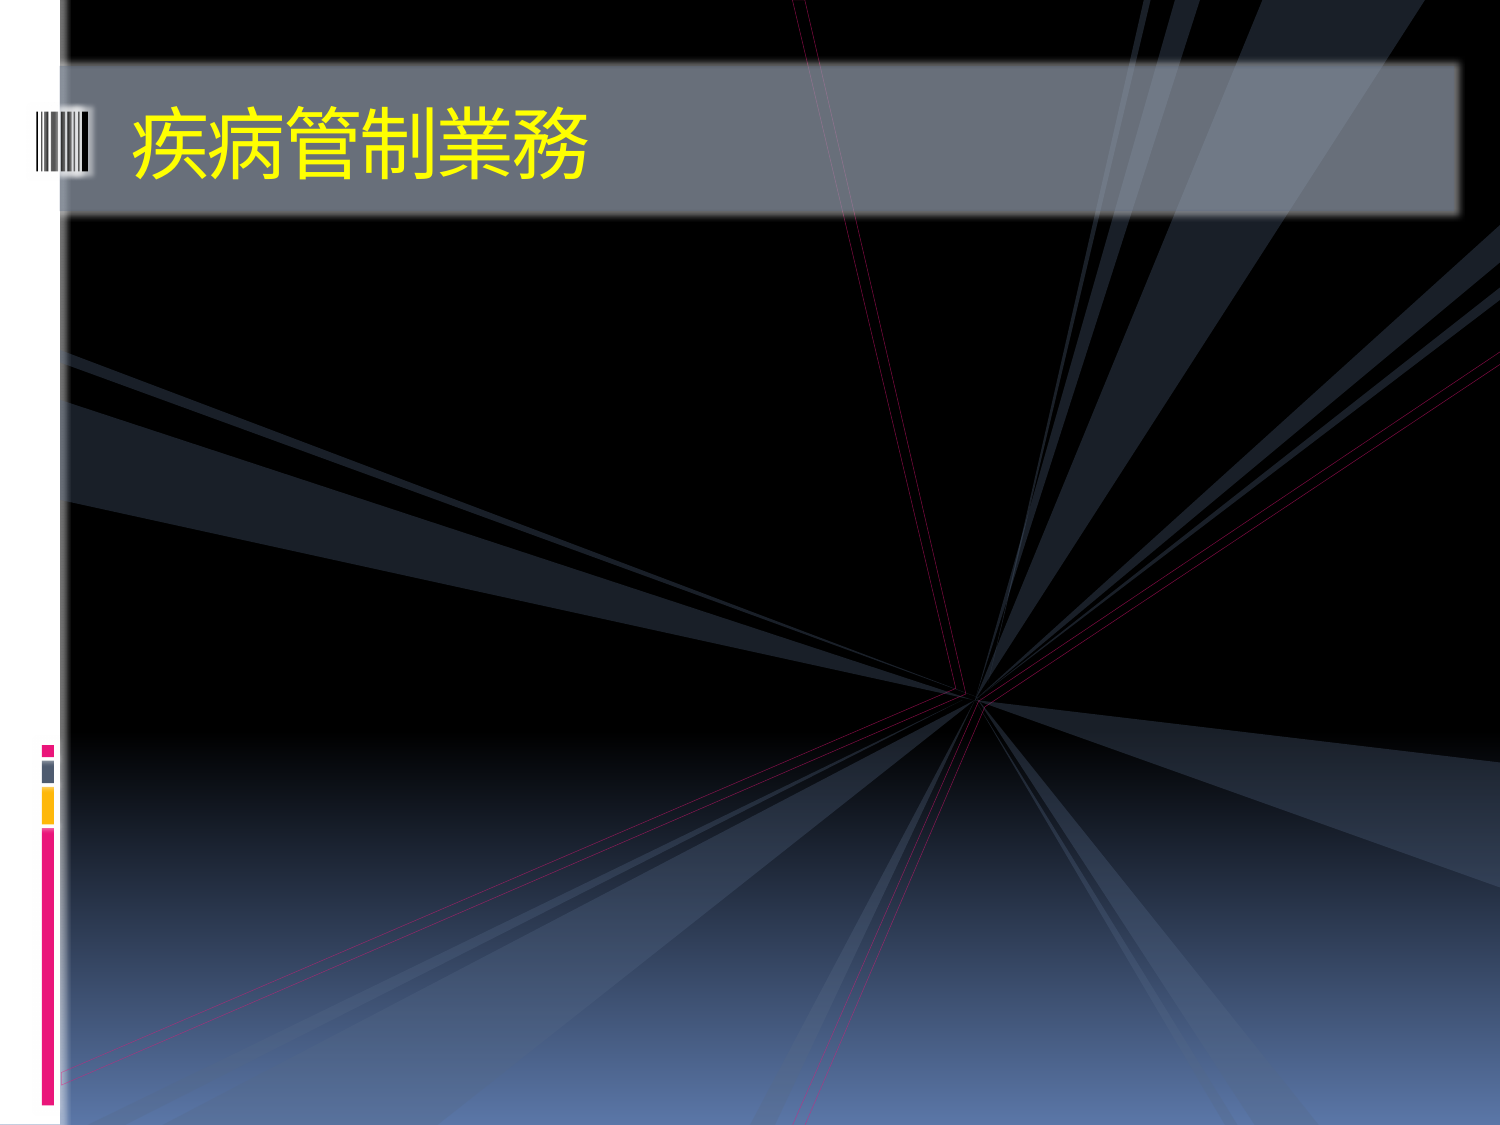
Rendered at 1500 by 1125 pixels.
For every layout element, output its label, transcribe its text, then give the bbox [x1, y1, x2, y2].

title 疾病管制業務 [115, 83, 1454, 212]
